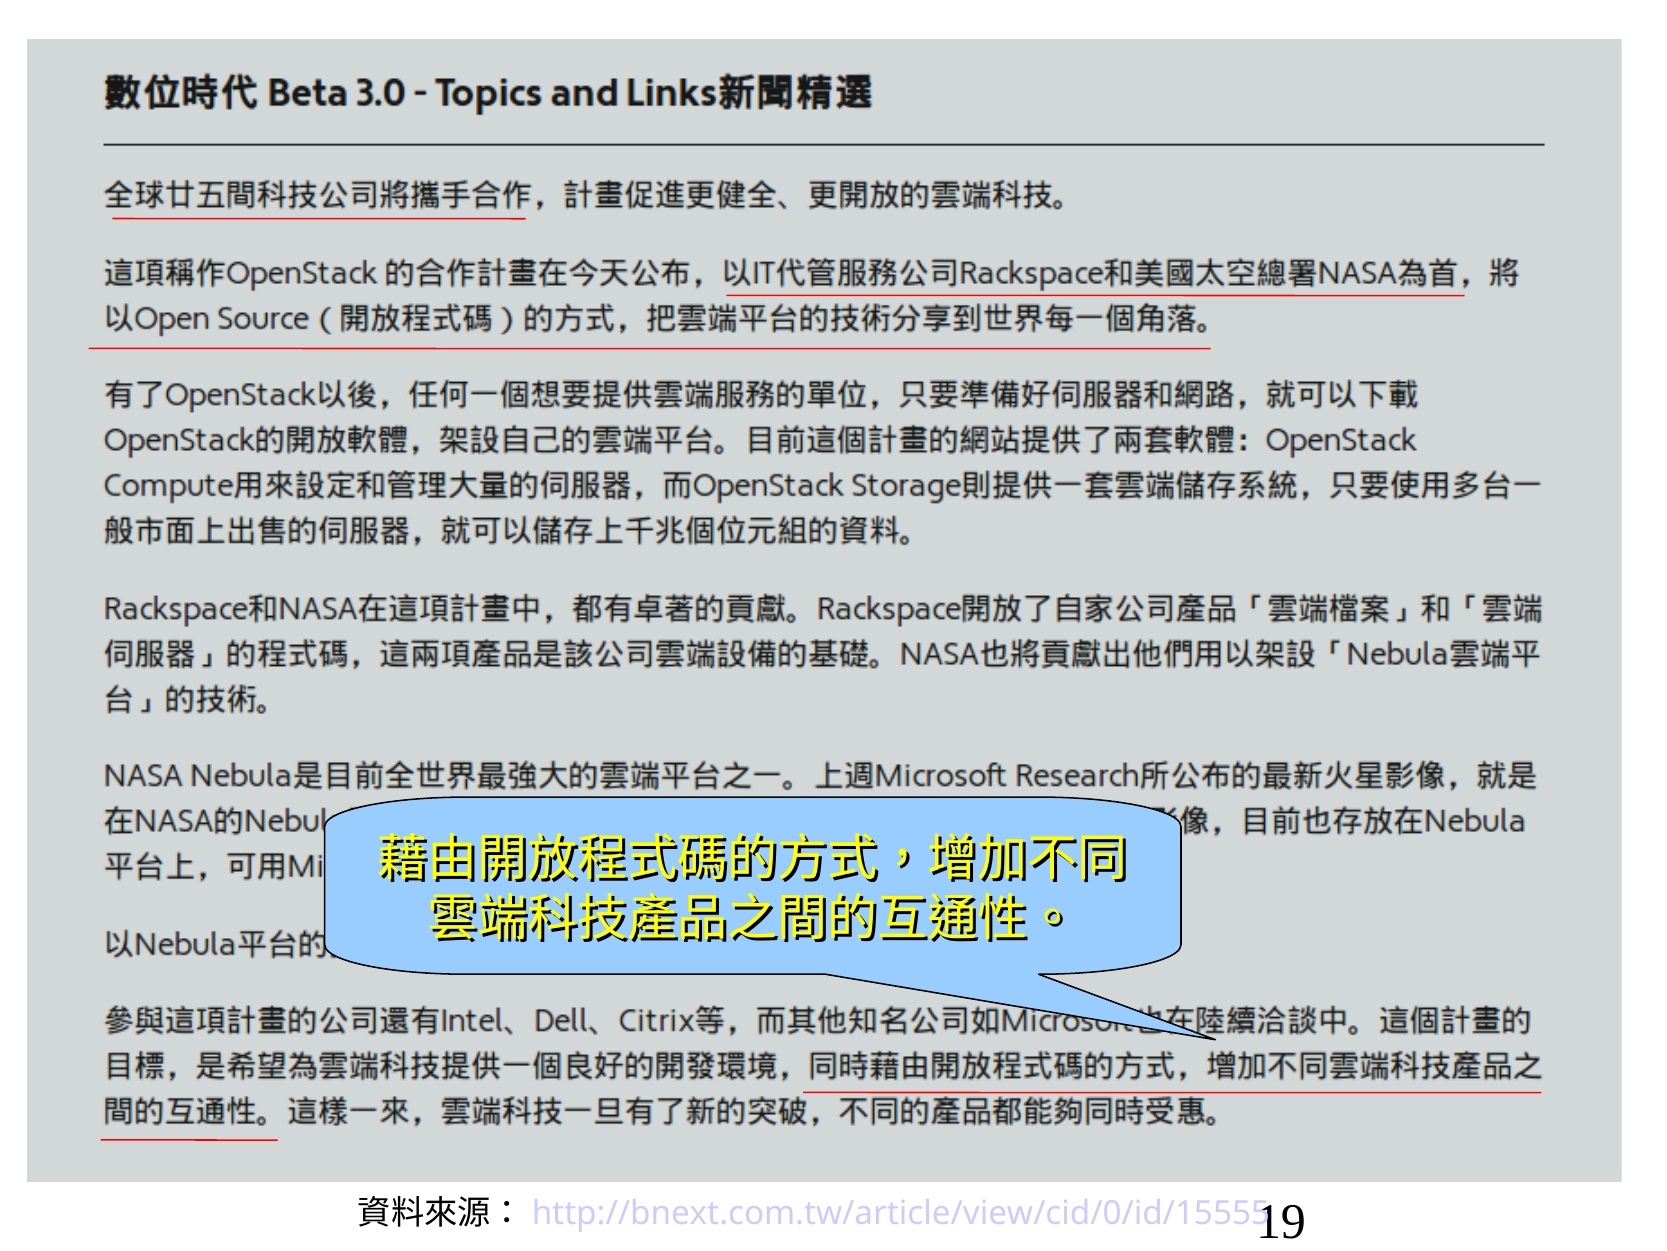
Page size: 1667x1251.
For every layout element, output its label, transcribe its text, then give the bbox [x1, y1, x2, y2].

text_box 資料來源：http://bnext.com.tw/article/view/cid/0/id/15555 [342, 1183, 1323, 1251]
picture [27, 39, 1622, 1182]
text_box 藉由開放程式碼的方式，增加不同雲端科技產品之間的互通性。 [324, 797, 1216, 1040]
